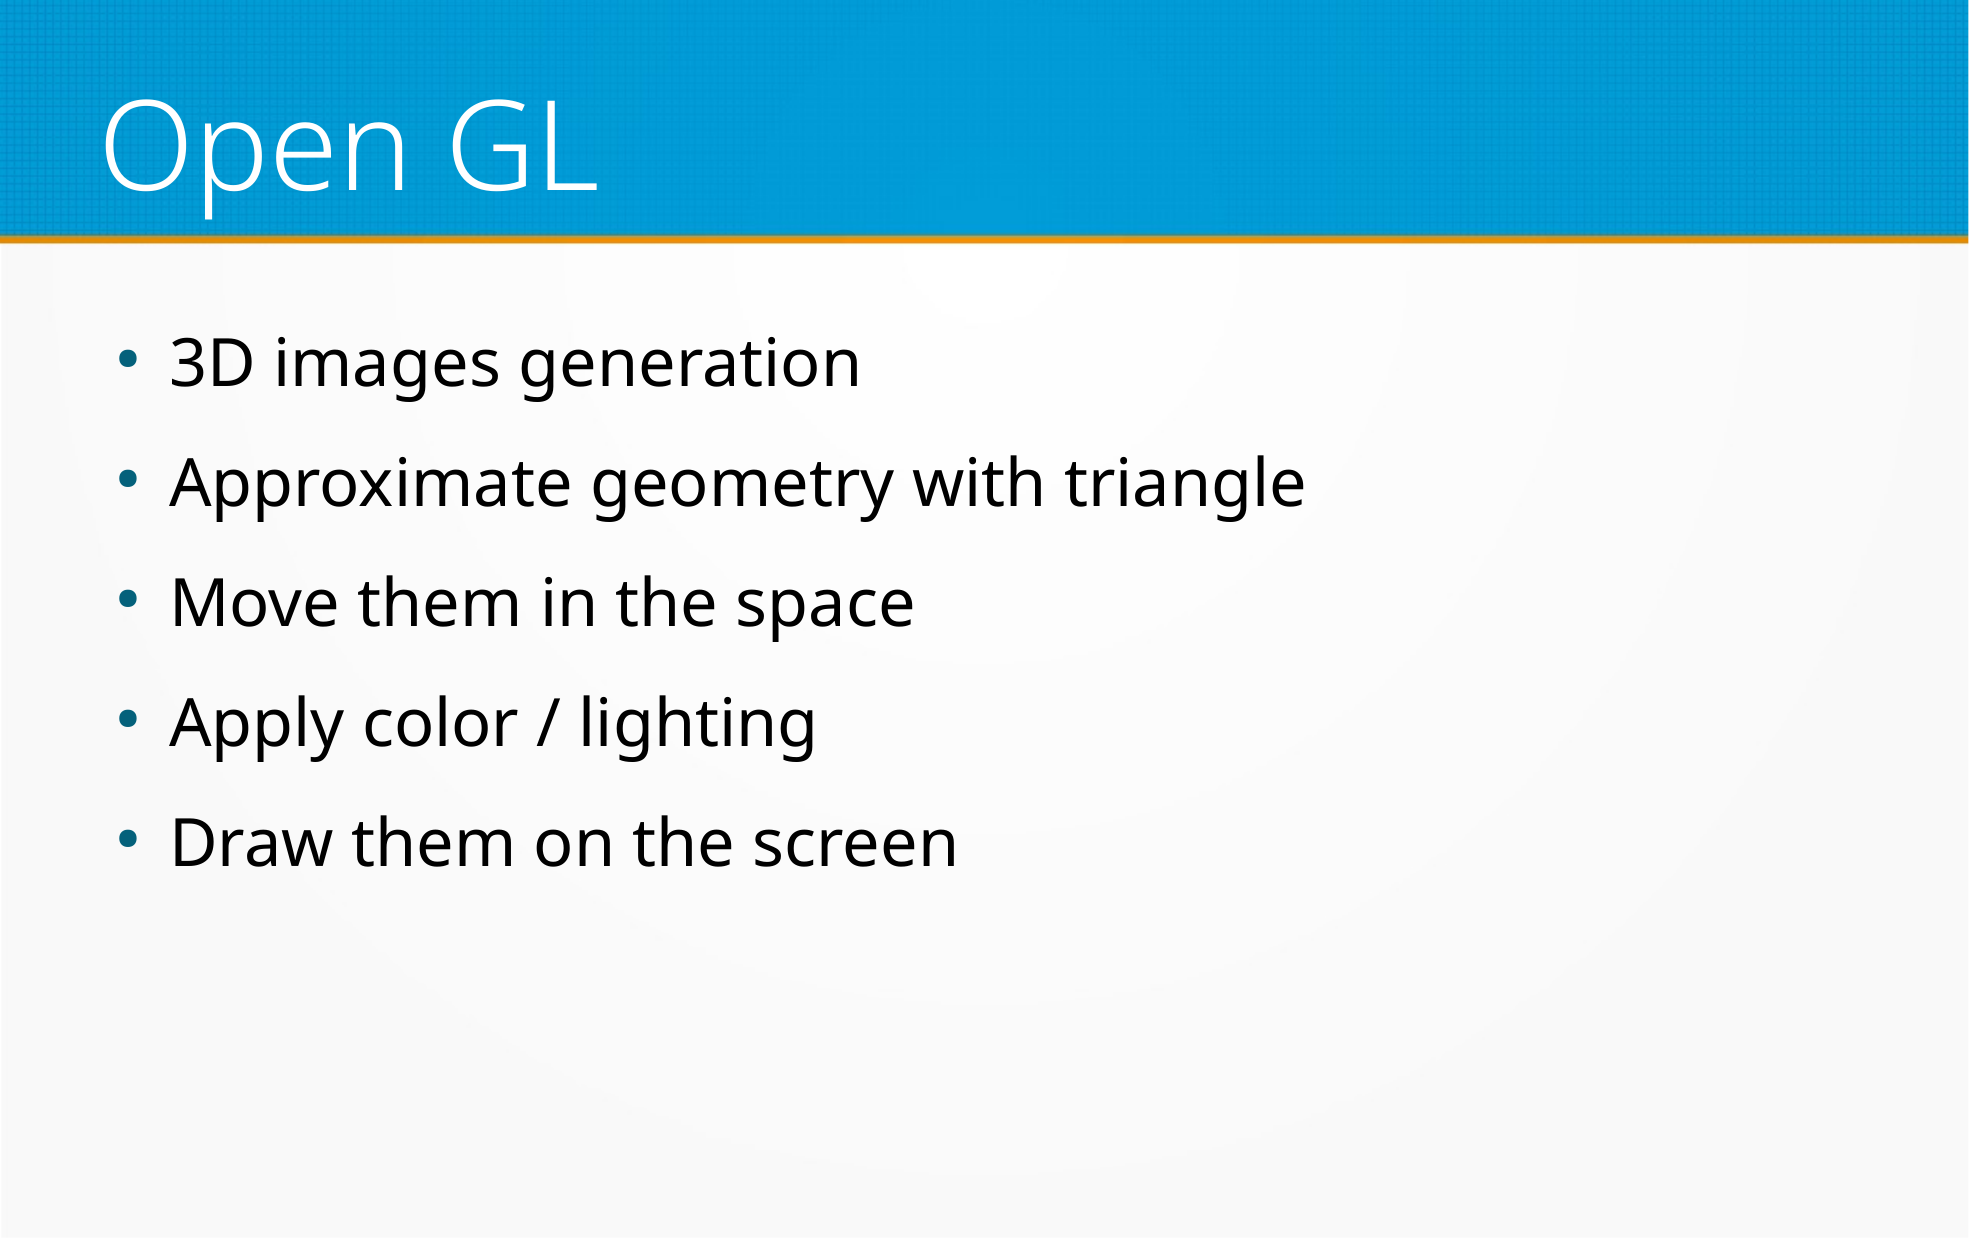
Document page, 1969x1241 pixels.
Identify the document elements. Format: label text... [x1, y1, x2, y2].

picture [0, 233, 1969, 1241]
list 3D images generation Approximate geometry with triangle Move them in the space Apply color / lighting Draw them on the screen [98, 315, 1861, 1081]
title Open GL [98, 19, 1870, 227]
